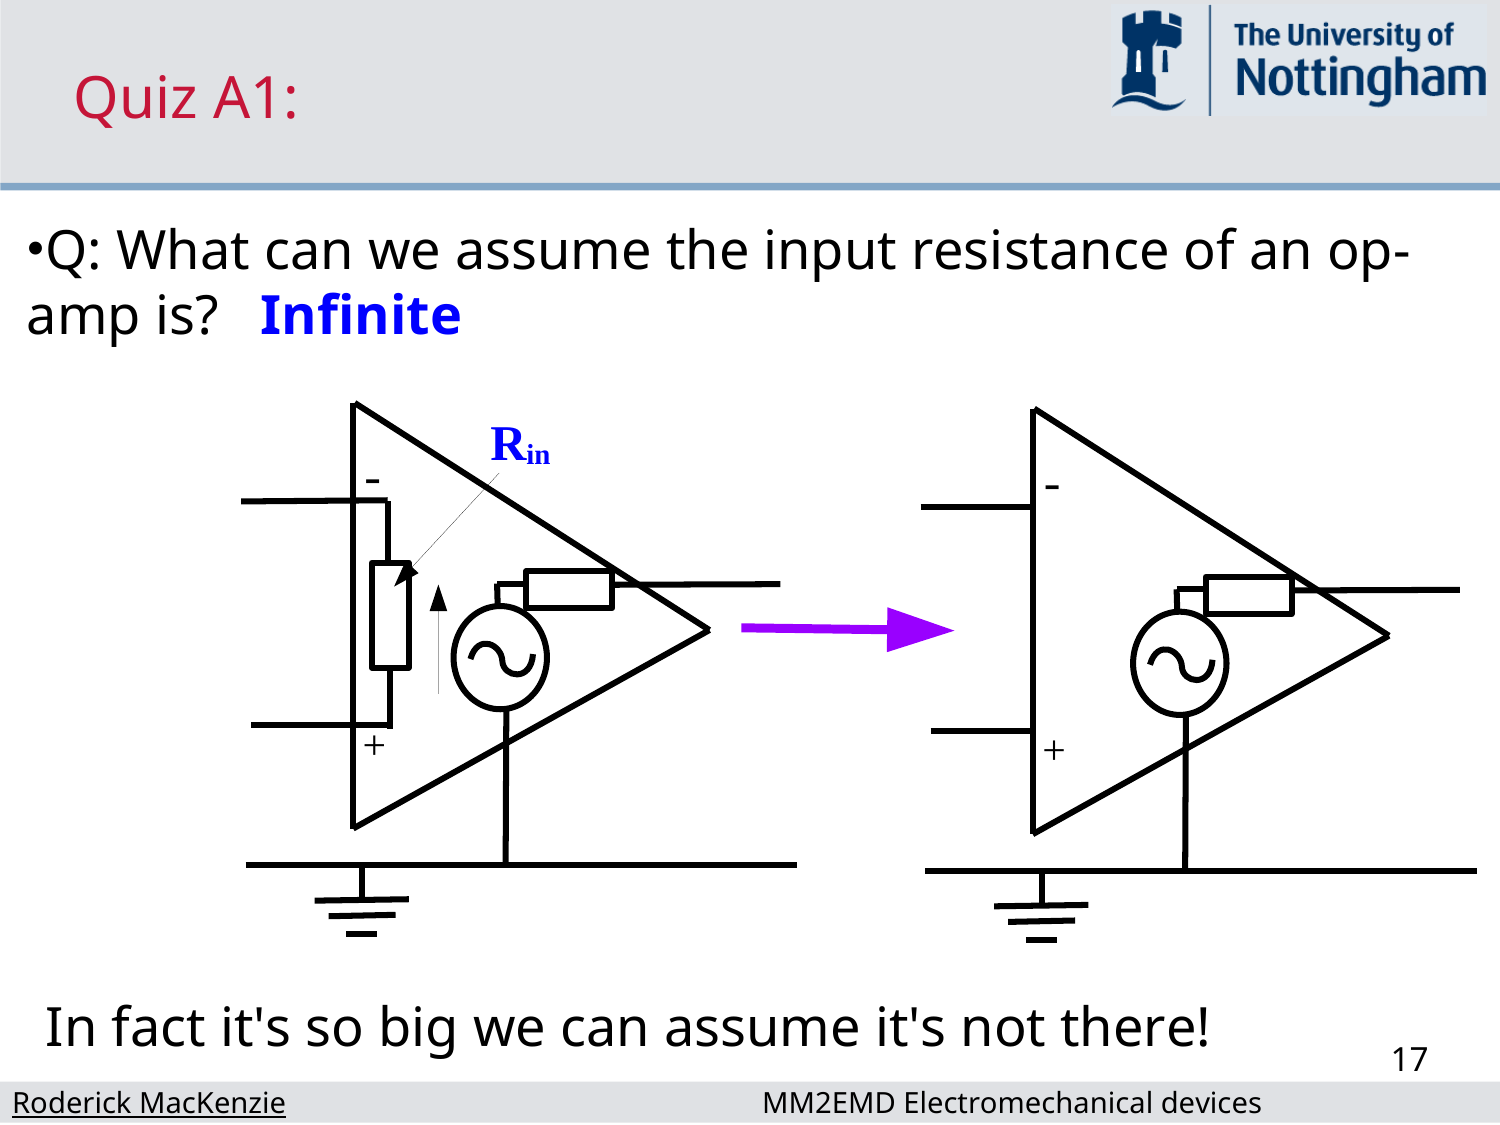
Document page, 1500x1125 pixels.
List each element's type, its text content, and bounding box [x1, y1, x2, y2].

text_box Q: What can we assume the input resistance of an op-amp is? Infinite [11, 208, 1454, 384]
text_box In fact it's so big we can assume it's not there! [12, 984, 1415, 1125]
text_box <number> [1415, 1030, 1500, 1101]
text_box + [347, 710, 402, 775]
picture [1111, 4, 1487, 116]
text_box - [349, 436, 397, 512]
text_box + [1027, 715, 1081, 781]
text_box Rin [475, 402, 608, 495]
title Quiz A1: [59, 43, 1297, 148]
text_box - [1029, 442, 1076, 518]
